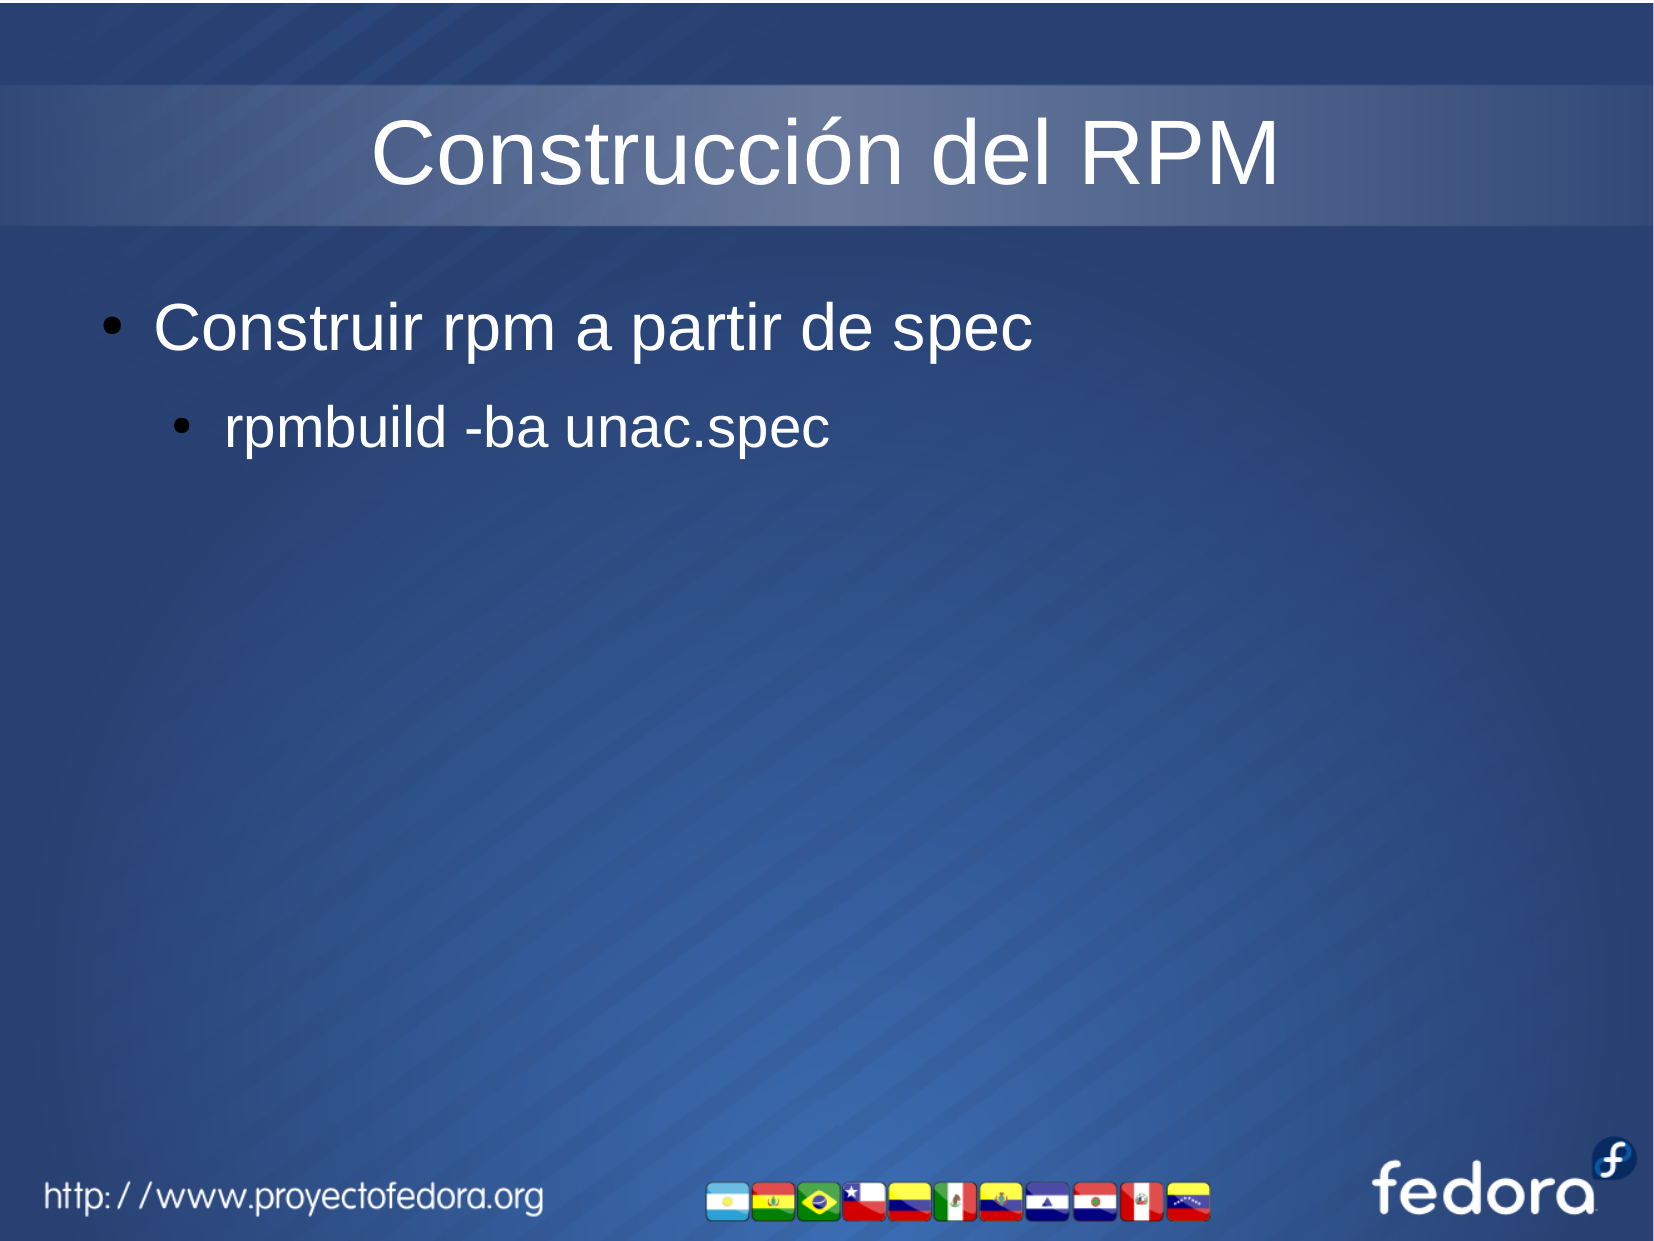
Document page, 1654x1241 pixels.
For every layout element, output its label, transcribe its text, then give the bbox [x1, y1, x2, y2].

title Construcción del RPM [82, 49, 1571, 257]
list Construir rpm a partir de spec rpmbuild -ba unac.spec [82, 290, 1571, 1010]
picture [0, 3, 1654, 1241]
